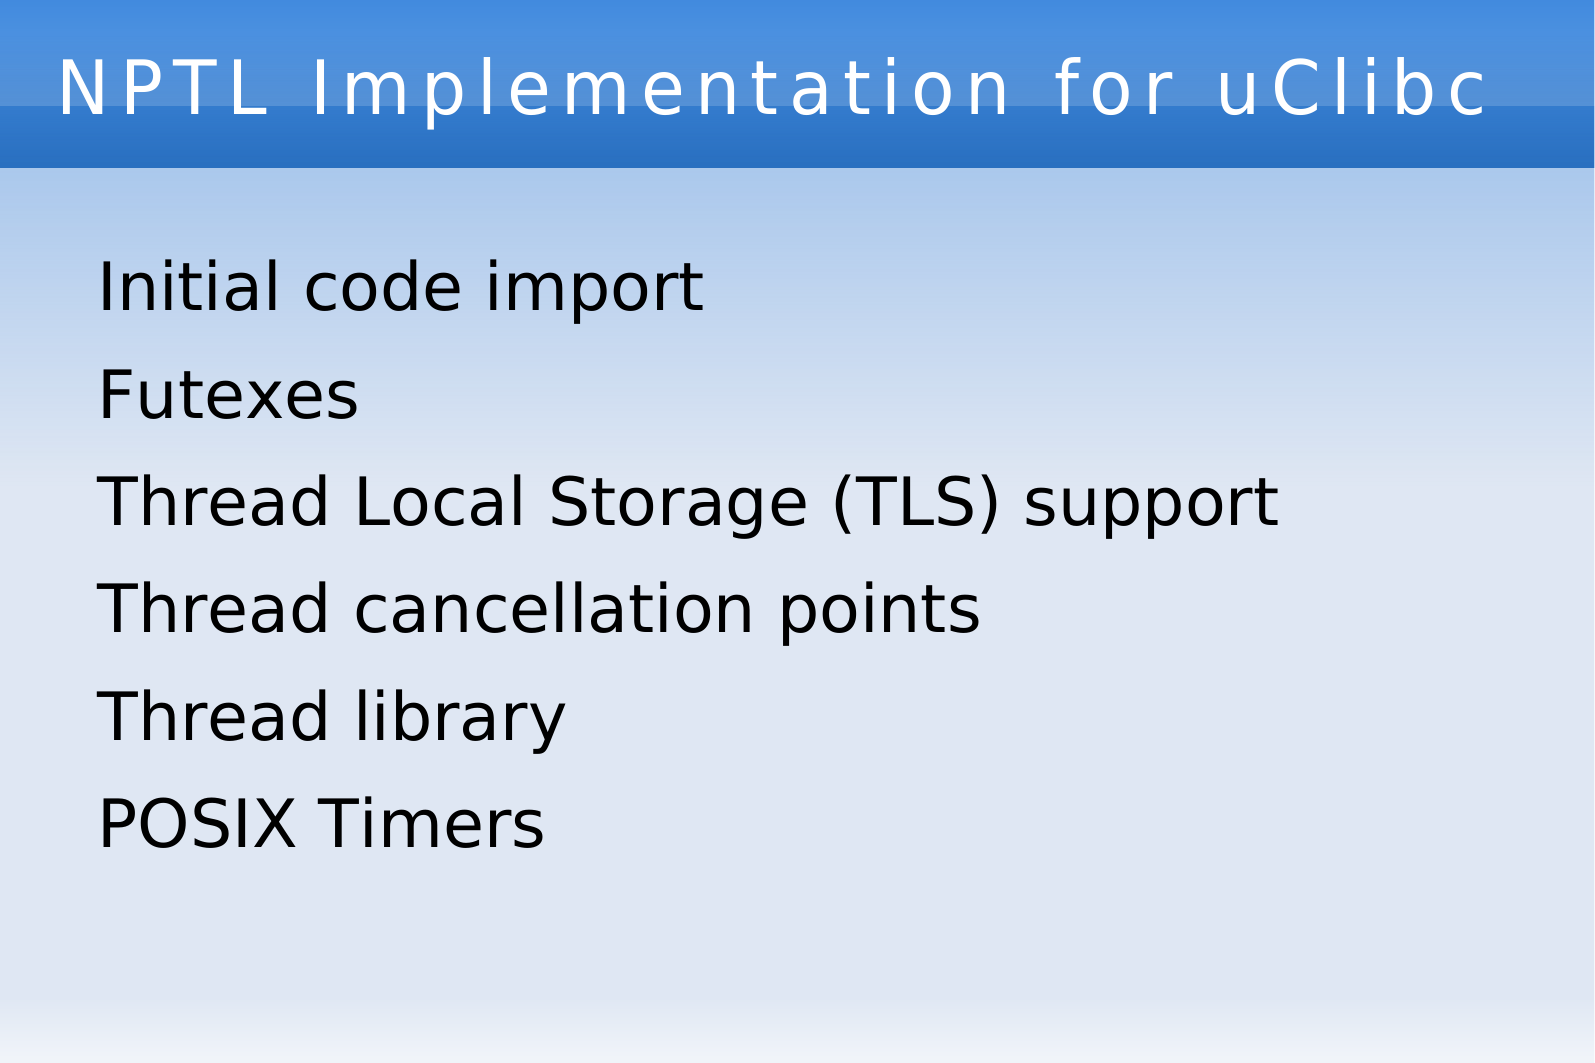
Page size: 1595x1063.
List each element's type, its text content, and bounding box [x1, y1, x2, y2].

picture [0, 0, 1595, 1063]
title NPTL Implementation for uClibc [56, 25, 1501, 153]
list Initial code import Futexes Thread Local Storage (TLS) support Thread cancellation points Thread library POSIX Timers [79, 248, 1515, 951]
